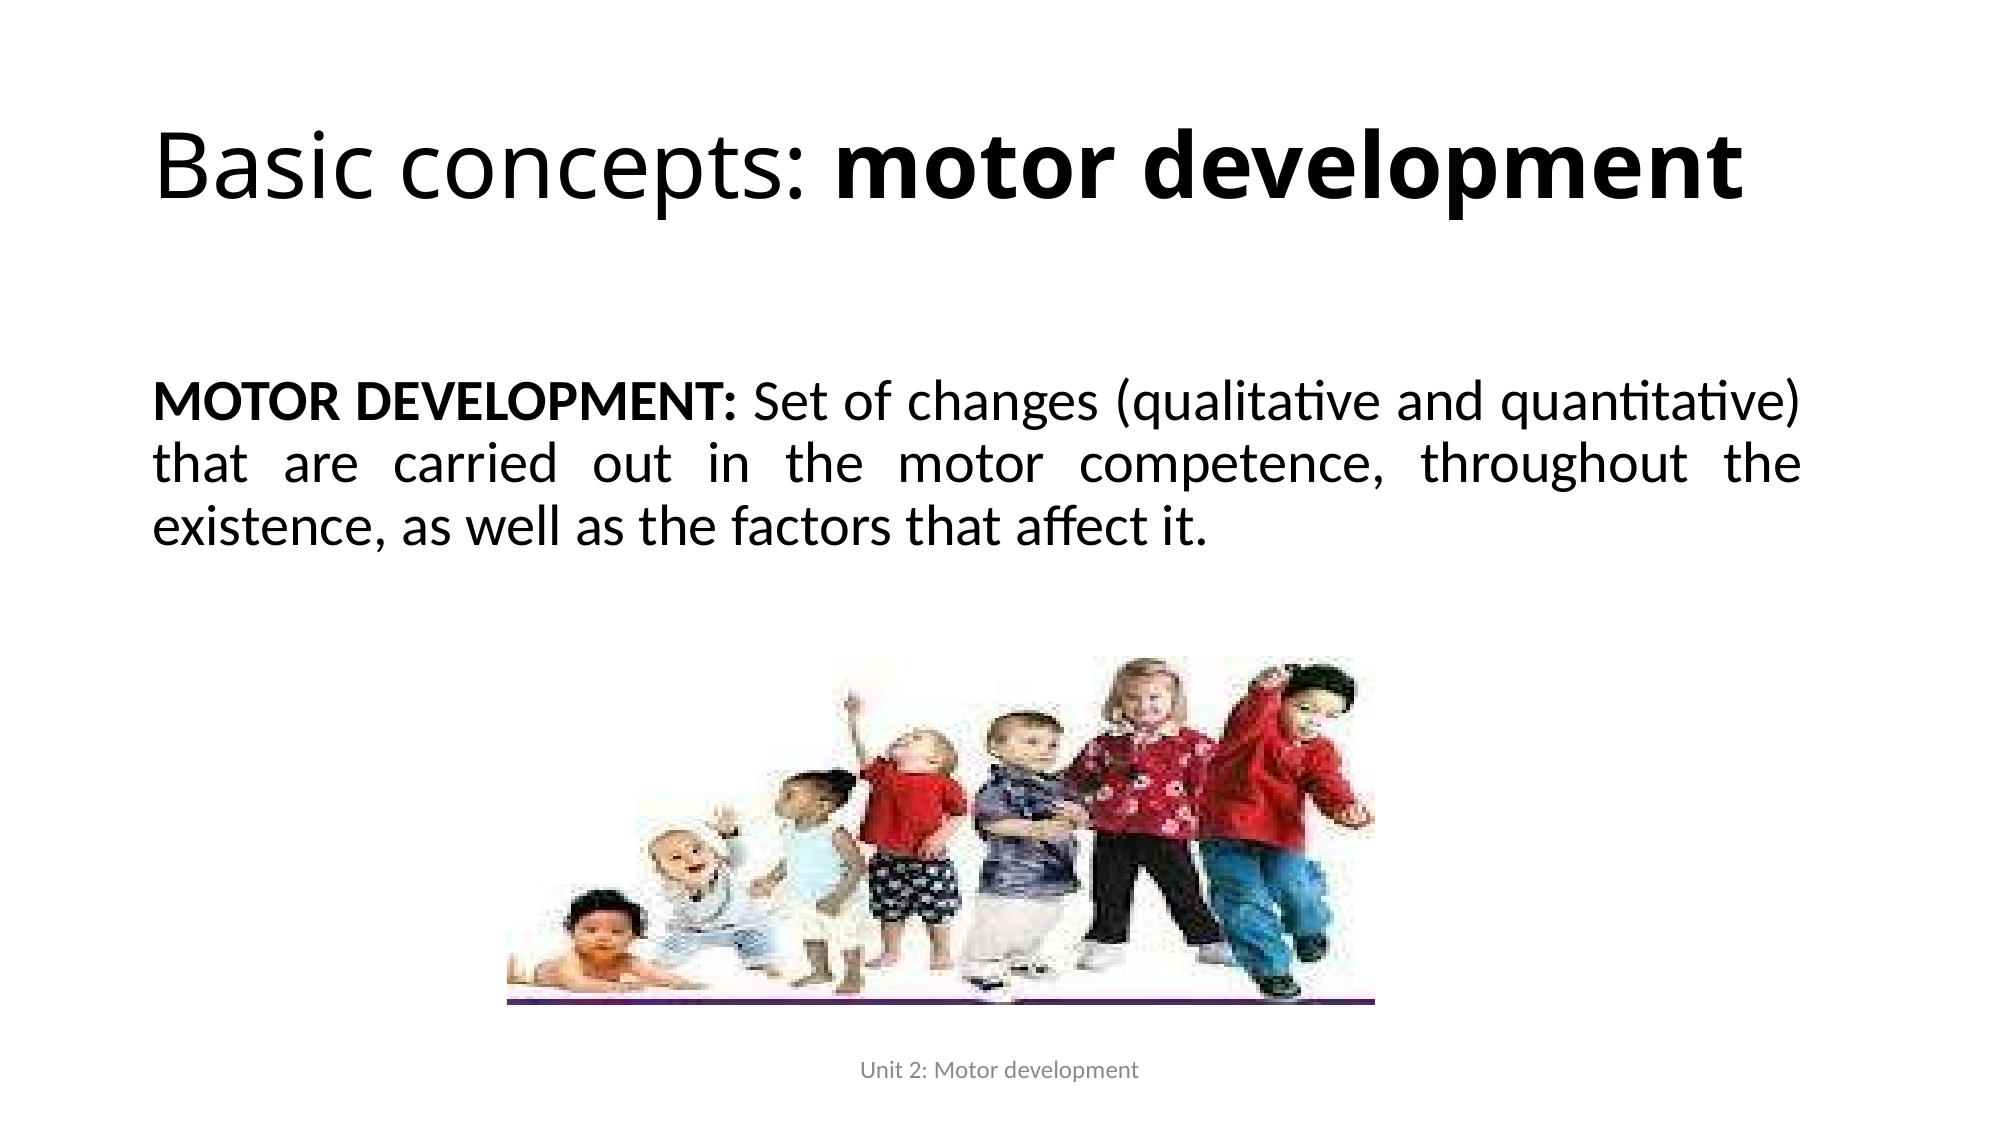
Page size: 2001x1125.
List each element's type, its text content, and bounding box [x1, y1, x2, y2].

text_box [507, 656, 1375, 1005]
text_box Unit 2: Motor development [662, 1042, 1338, 1103]
title Basic concepts: motor development [137, 59, 1863, 278]
list MOTOR DEVELOPMENT: Set of changes (qualitative and quantitative) that are carried out in the motor competence, throughout the existence, as well as the factors that affect it. [137, 299, 1863, 1014]
